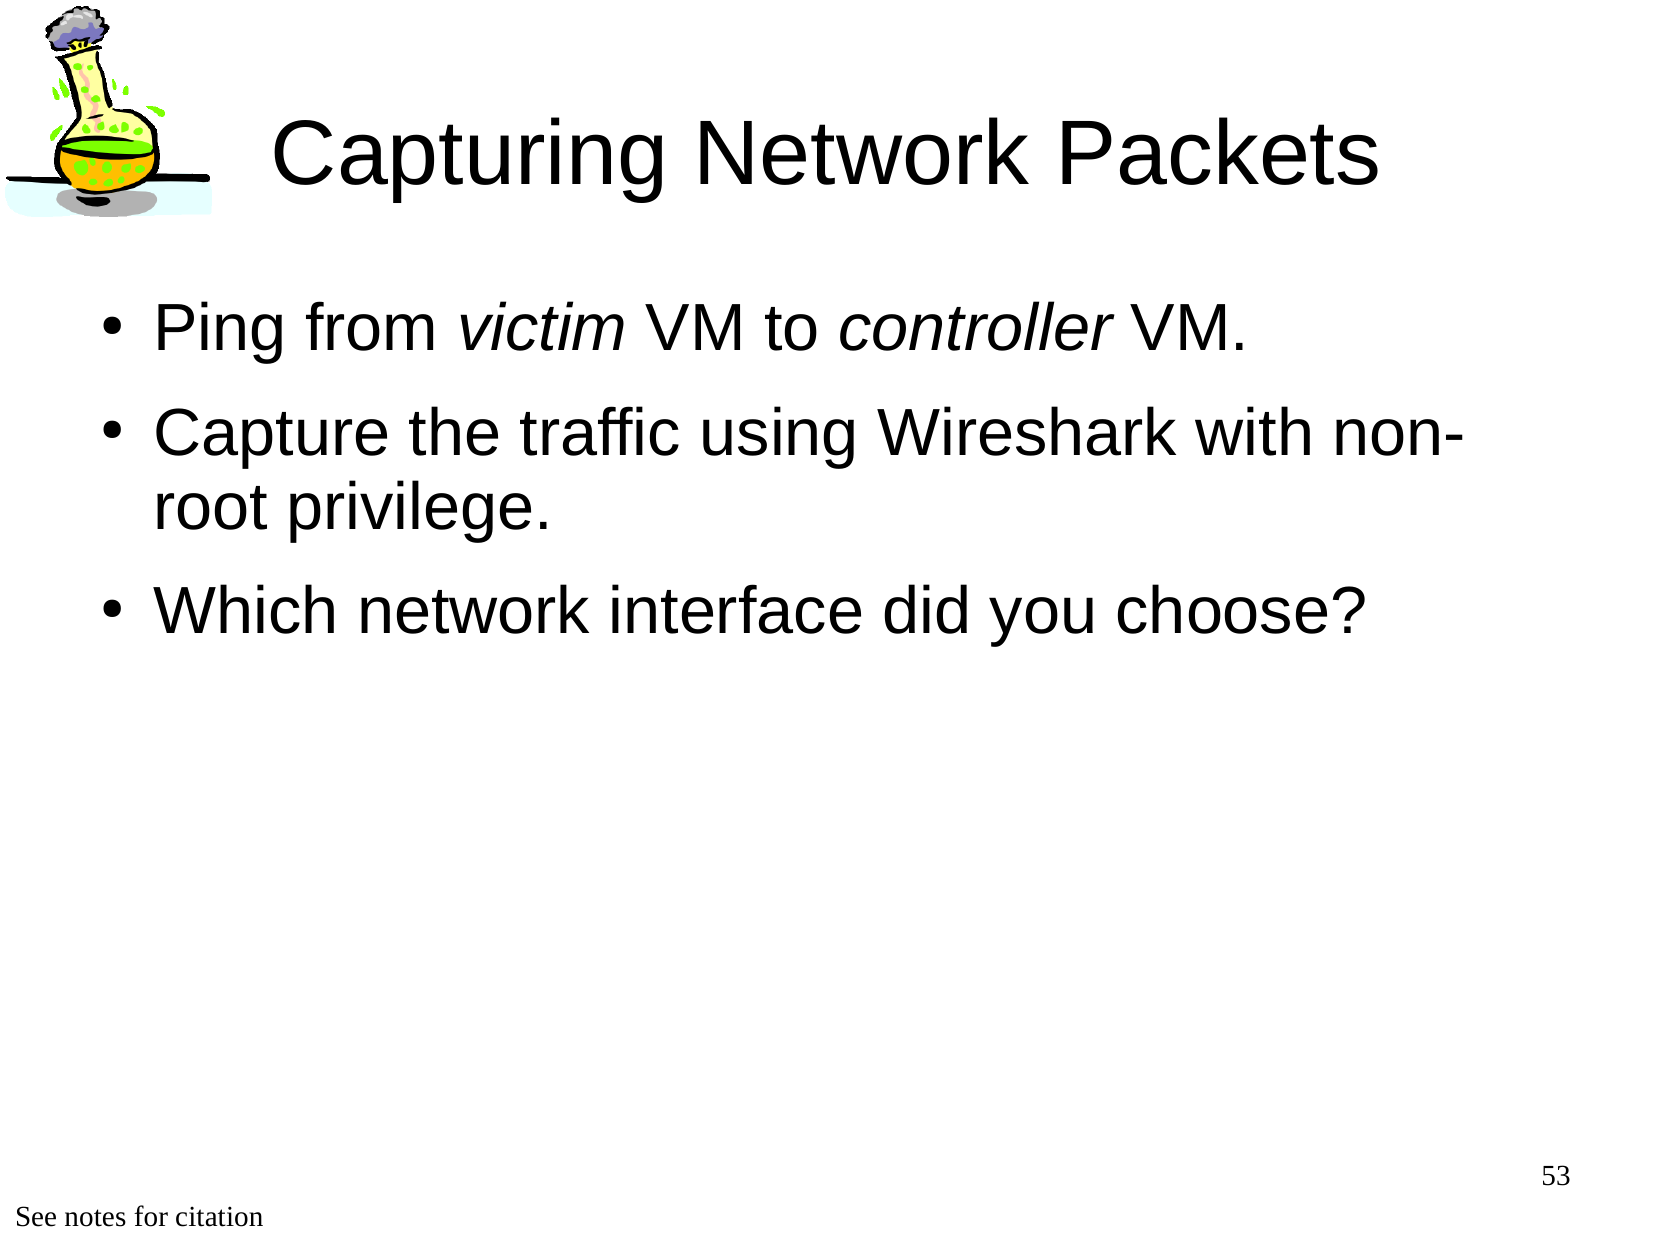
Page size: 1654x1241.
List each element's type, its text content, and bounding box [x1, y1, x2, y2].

list Ping from victim VM to controller VM. Capture the traffic using Wireshark with non-root privilege. Which network interface did you choose? [82, 290, 1576, 1126]
picture [5, 6, 212, 217]
title Capturing Network Packets [82, 49, 1571, 257]
